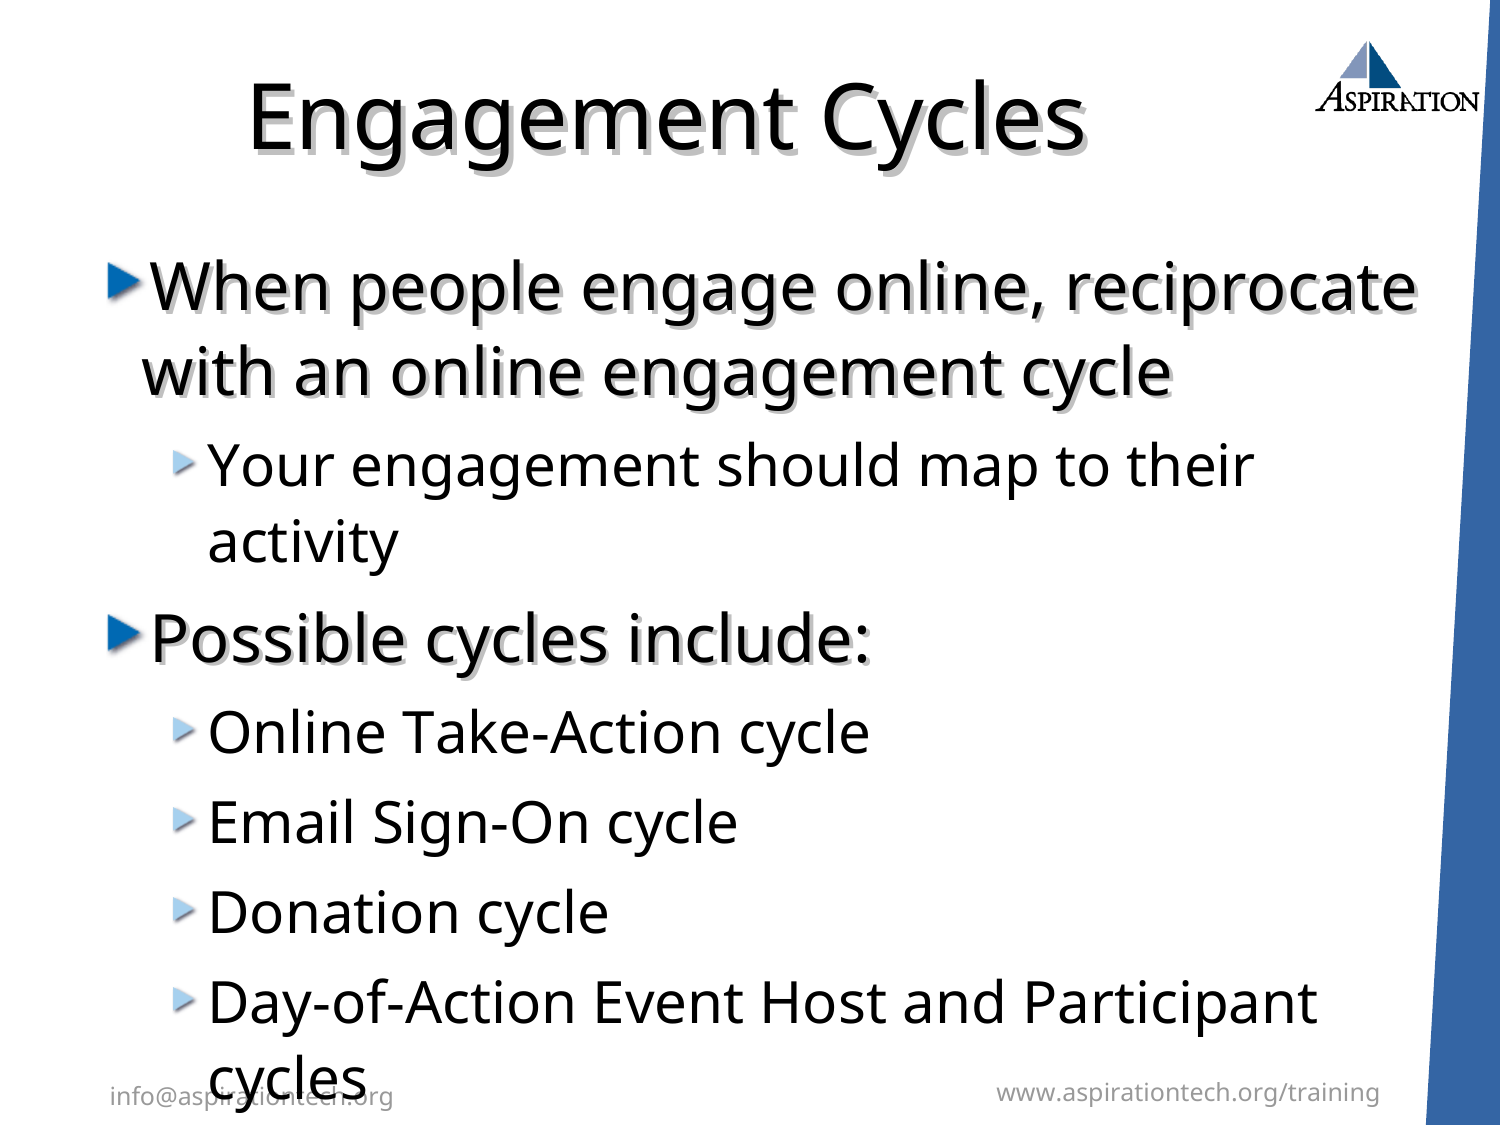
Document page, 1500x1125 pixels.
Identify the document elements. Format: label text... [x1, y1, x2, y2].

title Engagement Cycles [49, 19, 1284, 206]
list When people engage online, reciprocate with an online engagement cycle Your engagement should map to their activity Possible cycles include: Online Take-Action cycle Email Sign-On cycle Donation cycle Day-of-Action Event Host and Participant cycles [49, 238, 1447, 961]
picture [171, 984, 200, 1017]
picture [1315, 41, 1480, 120]
